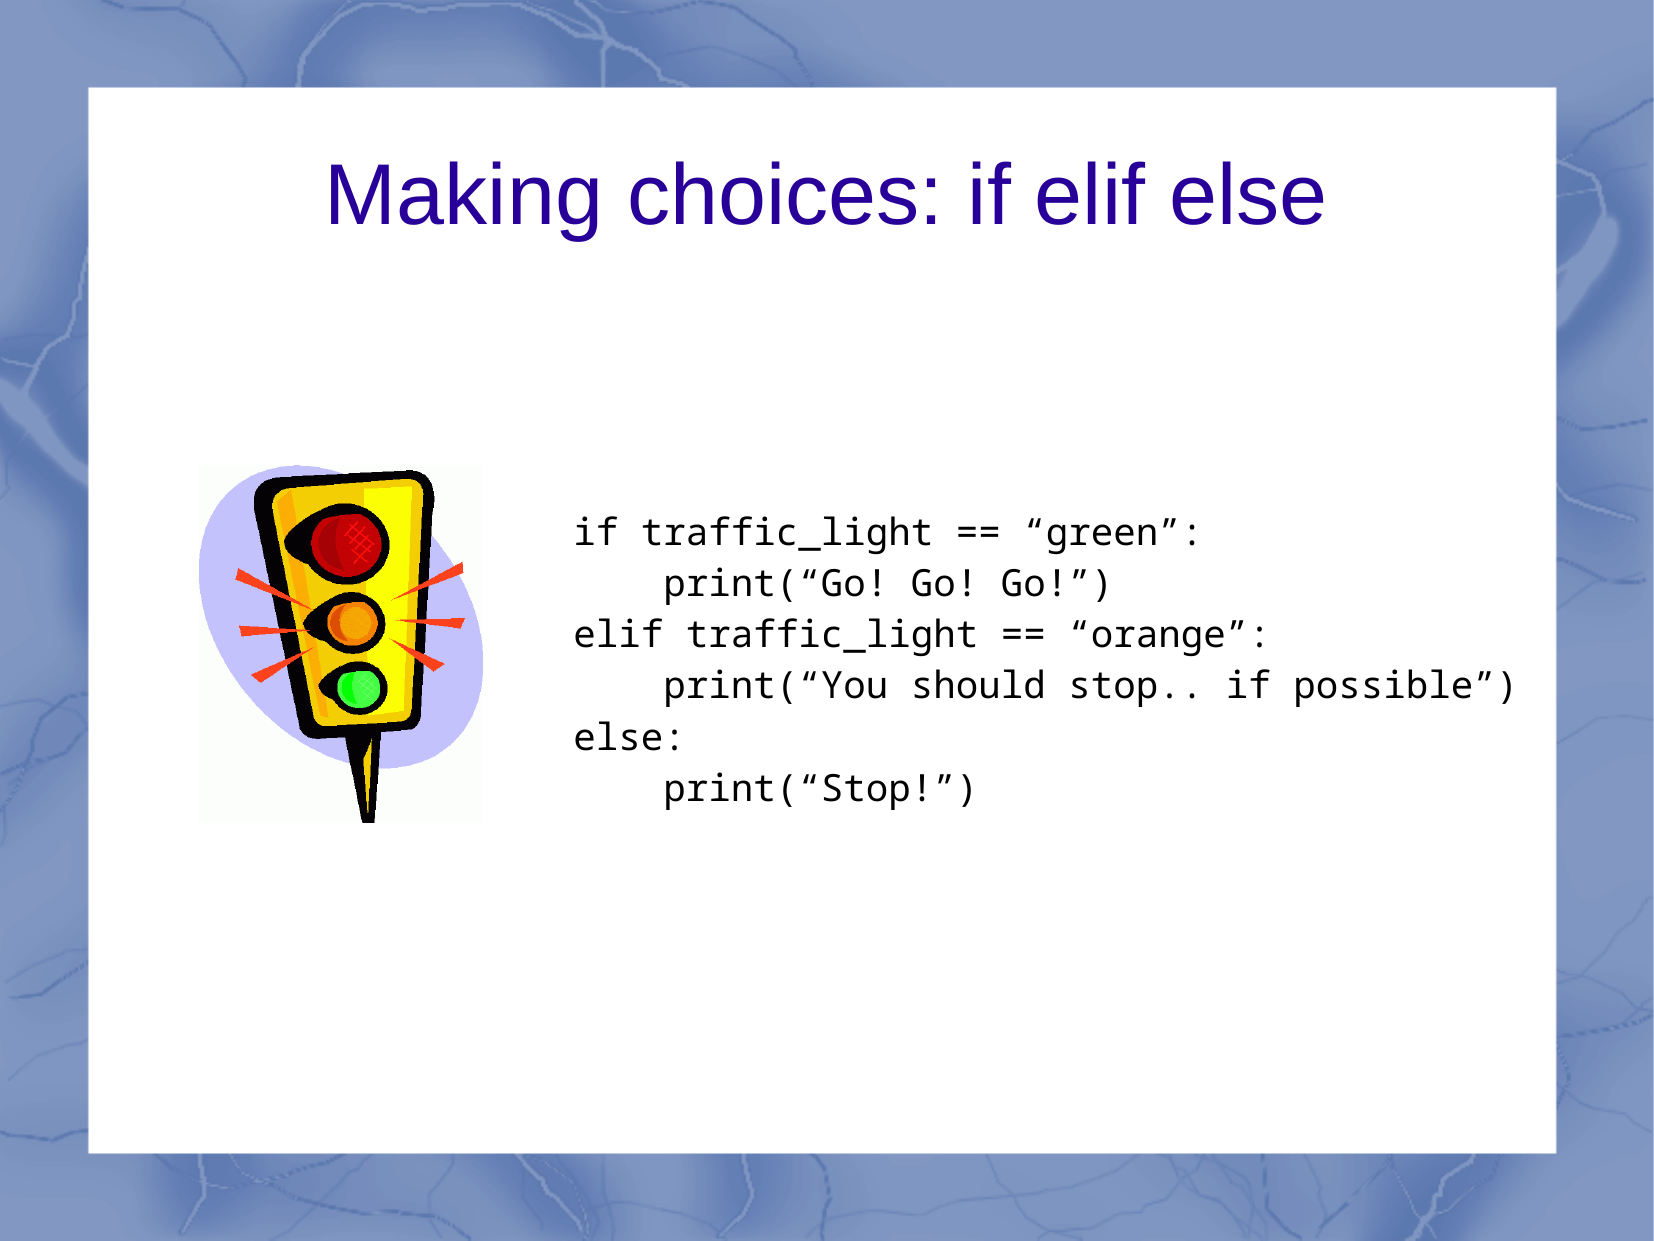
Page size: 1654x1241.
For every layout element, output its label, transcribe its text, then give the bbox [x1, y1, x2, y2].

picture [0, 0, 1654, 1241]
text_box if traffic_light == “green”: print(“Go! Go! Go!”) elif traffic_light == “orange”: print(“You should stop.. if possible”) else: print(“Stop!”) [558, 498, 1534, 775]
title Making choices: if elif else [118, 90, 1536, 298]
